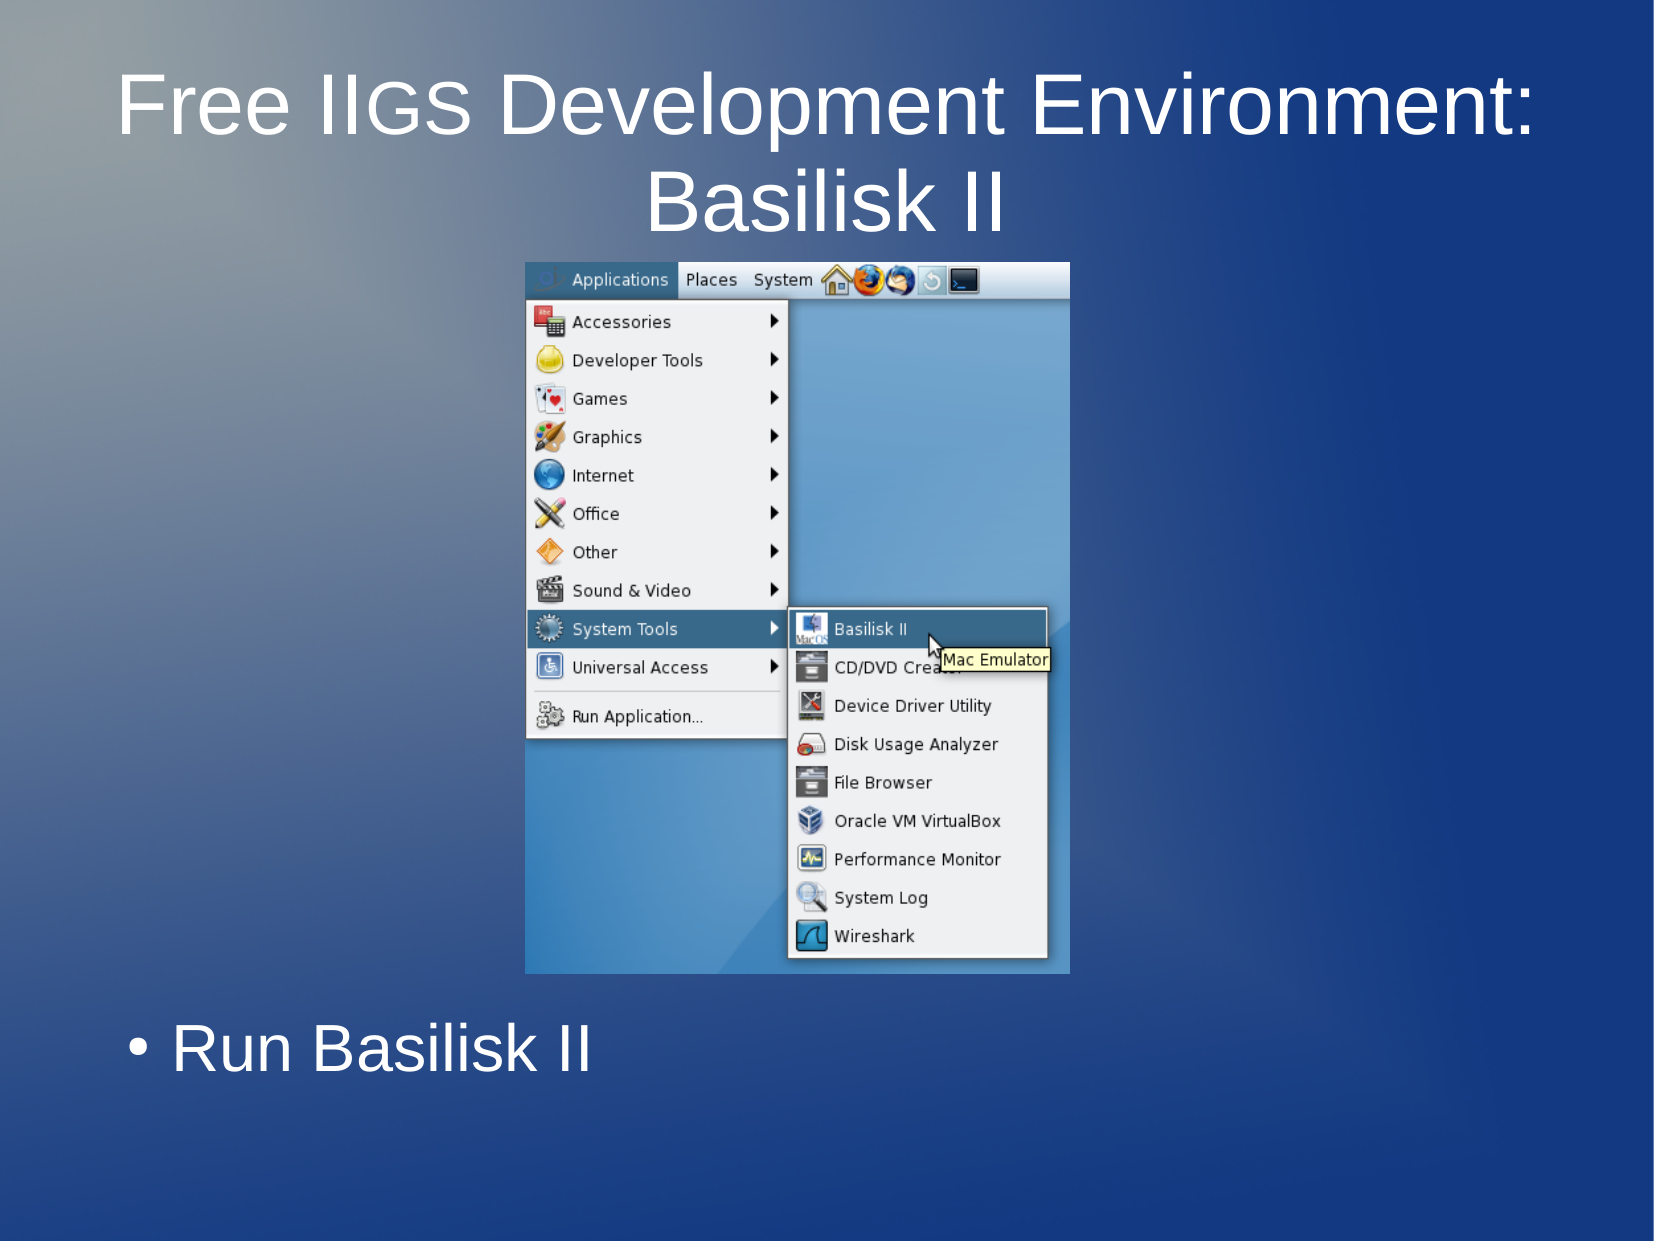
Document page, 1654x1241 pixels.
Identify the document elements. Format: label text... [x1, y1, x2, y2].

picture [0, 0, 1654, 1241]
title Free IIGS Development Environment: Basilisk II [82, 49, 1571, 257]
subtitle Run Basilisk II [86, 337, 1576, 1086]
